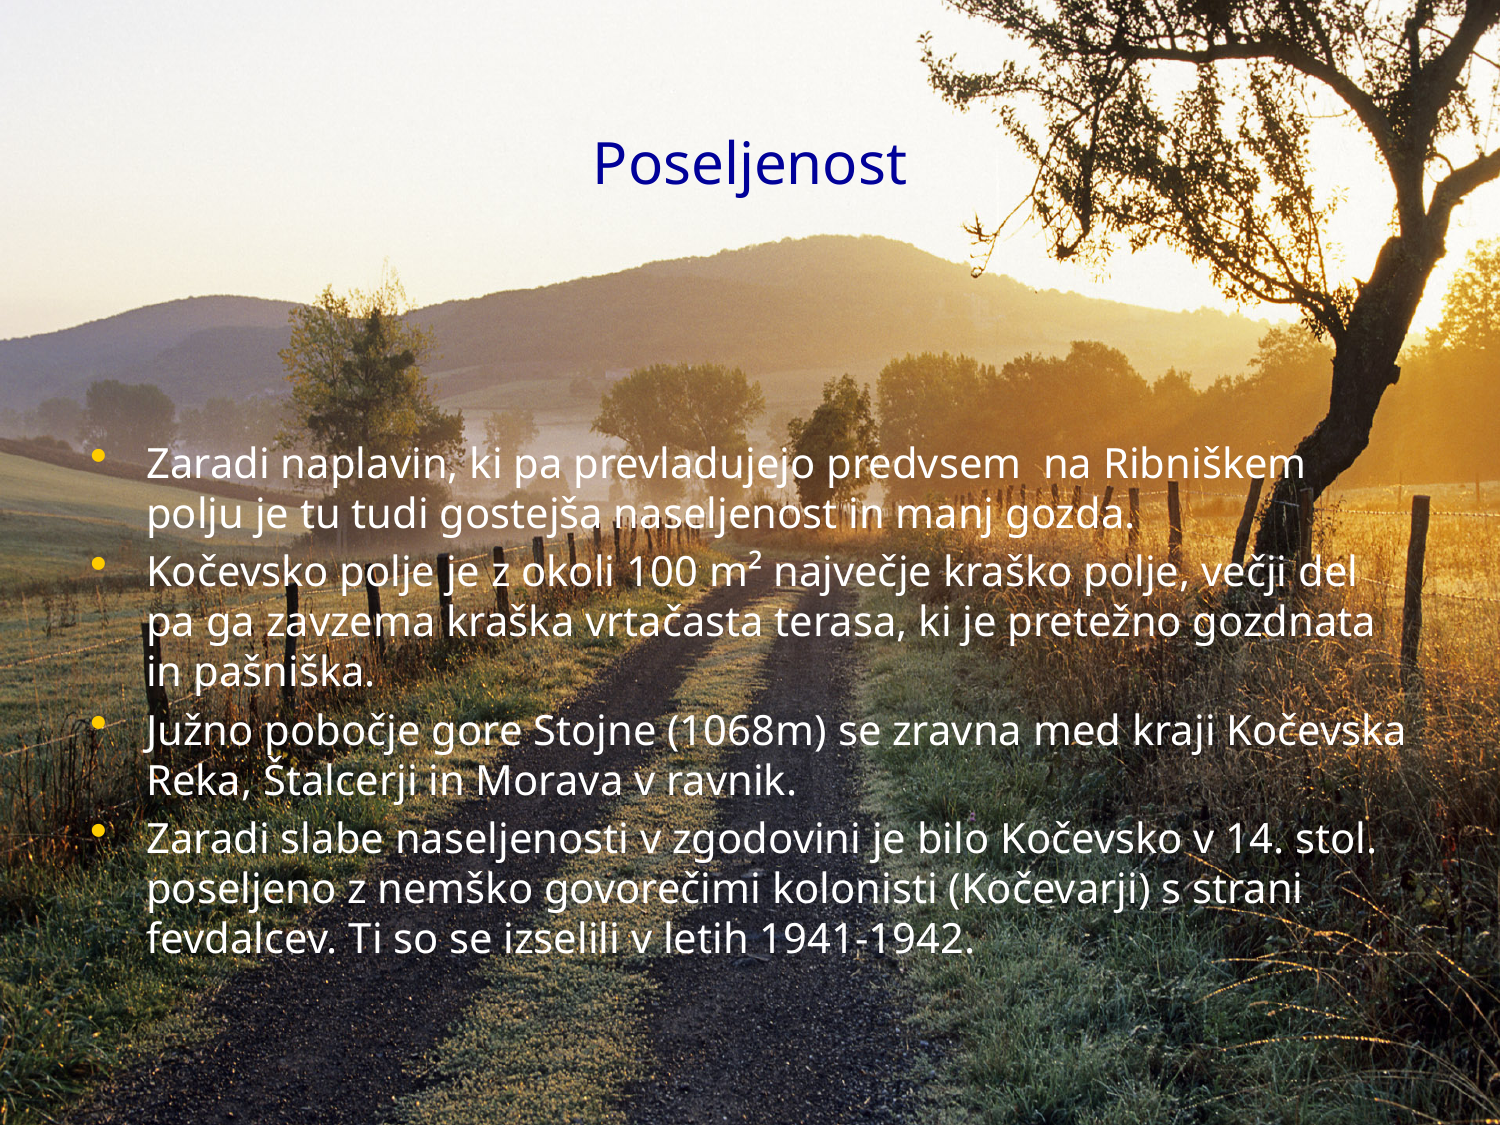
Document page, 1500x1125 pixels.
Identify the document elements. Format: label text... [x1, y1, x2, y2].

title Poseljenost [75, 47, 1425, 275]
list Zaradi naplavin, ki pa prevladujejo predvsem na Ribniškem polju je tu tudi gostejša naseljenost in manj gozda. Kočevsko polje je z okoli 100 m² največje kraško polje, večji del pa ga zavzema kraška vrtačasta terasa, ki je pretežno gozdnata in pašniška. Južno pobočje gore Stojne (1068m) se zravna med kraji Kočevska Reka, Štalcerji in Morava v ravnik. Zaradi slabe naseljenosti v zgodovini je bilo Kočevsko v 14. stol. poseljeno z nemško govorečimi kolonisti (Kočevarji) s strani fevdalcev. Ti so se izselili v letih 1941-1942. [75, 312, 1425, 988]
picture [0, 0, 1500, 1125]
